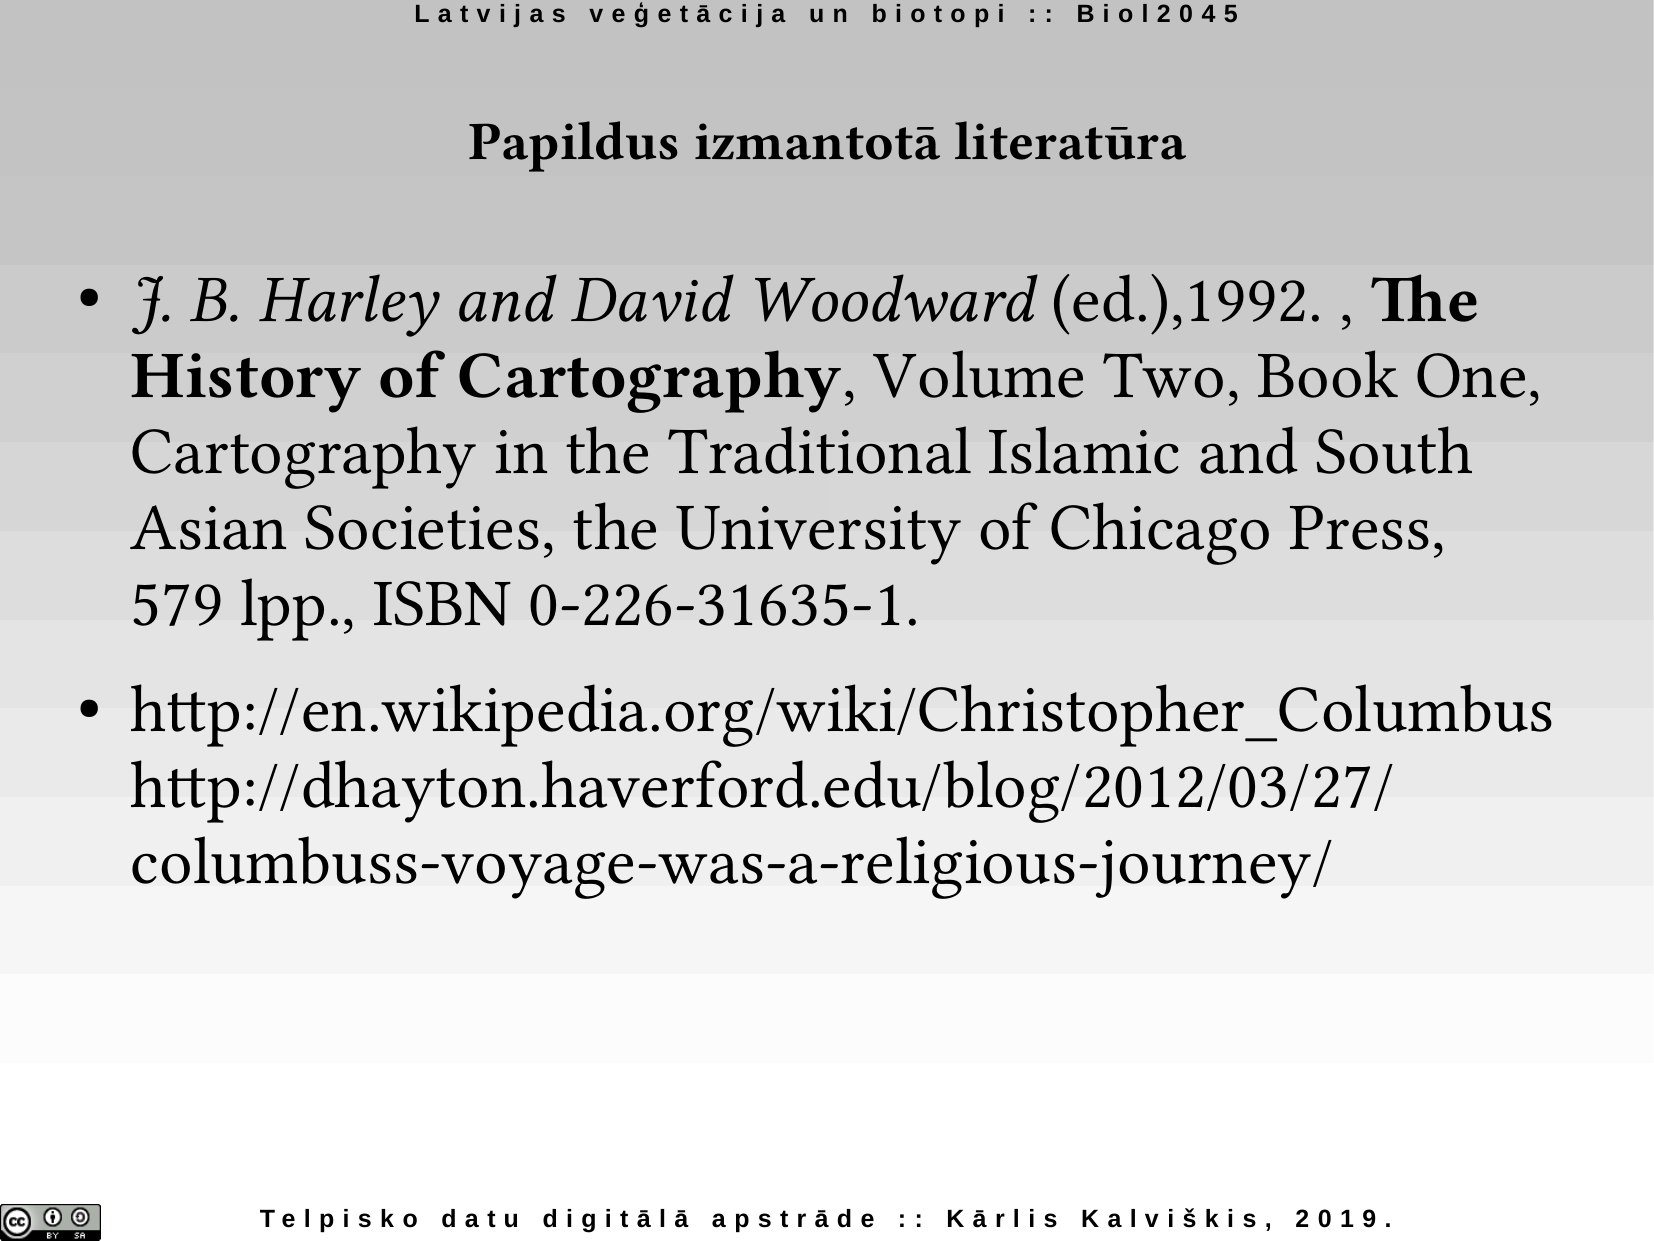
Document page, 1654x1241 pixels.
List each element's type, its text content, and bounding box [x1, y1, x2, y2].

picture [0, 0, 1654, 1241]
title Papildus izmantotā literatūra [59, 37, 1596, 246]
list J. B. Harley and David Woodward (ed.),1992. , The History of Cartography, Volume Two, Book One, Cartography in the Traditional Islamic and South Asian Societies, the University of Chicago Press, 579 lpp., ISBN 0-226-31635-1. http://en.wikipedia.org/wiki/Christopher_Columbus http://dhayton.haverford.edu/blog/2012/03/27/columbuss-voyage-was-a-religious-journey/ [59, 261, 1596, 981]
